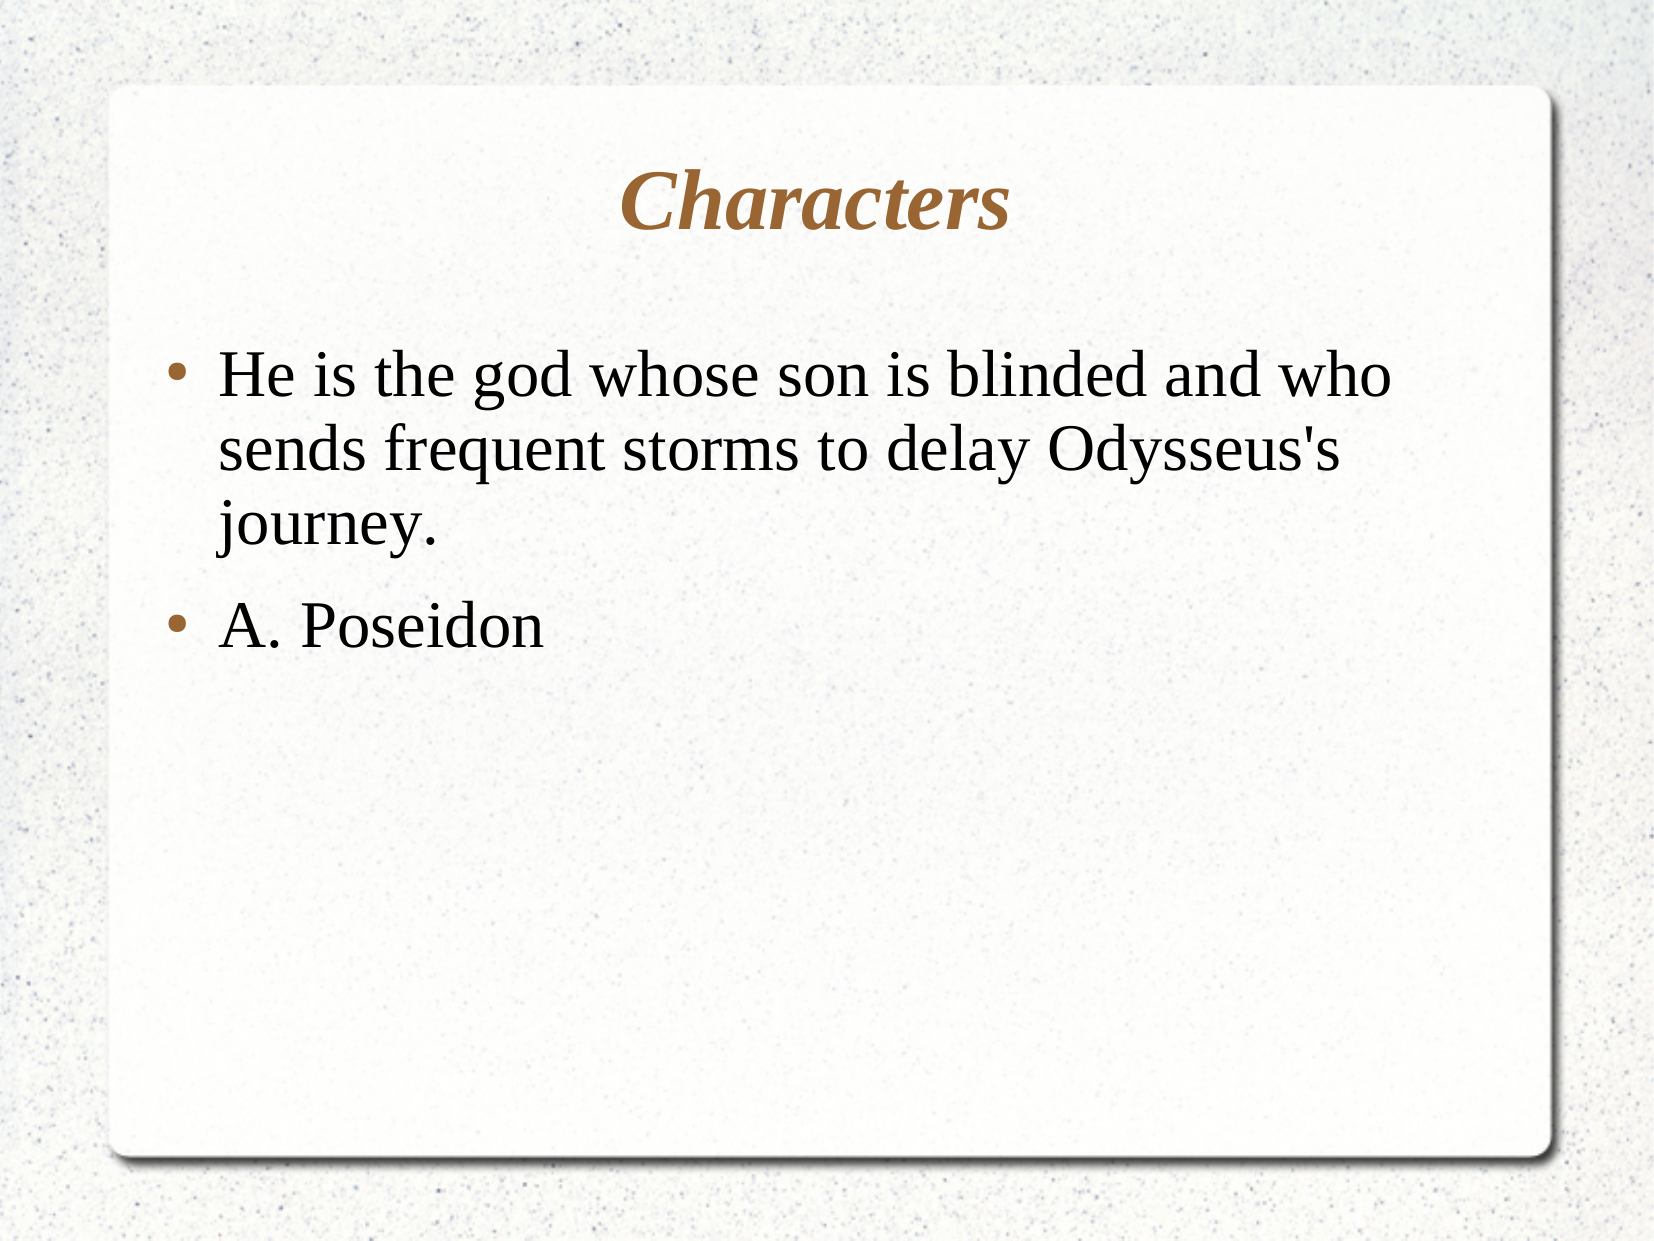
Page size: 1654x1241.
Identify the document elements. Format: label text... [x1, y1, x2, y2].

list He is the god whose son is blinded and who sends frequent storms to delay Odysseus's journey. A. Poseidon [147, 336, 1506, 987]
picture [0, 0, 1654, 1241]
title Characters [118, 96, 1536, 304]
